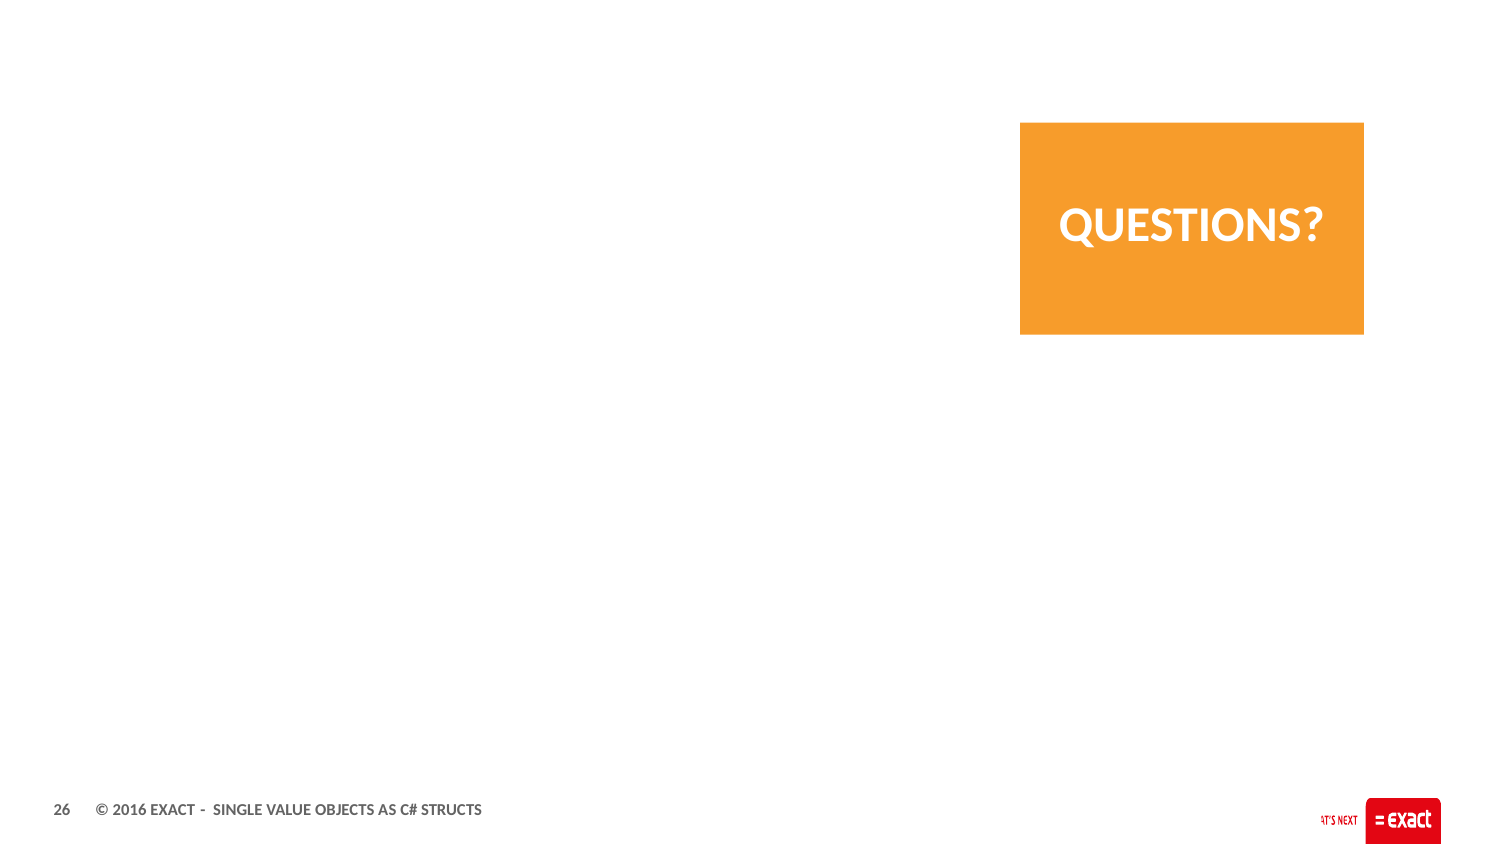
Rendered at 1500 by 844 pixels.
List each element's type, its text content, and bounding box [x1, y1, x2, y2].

text_box [38, 786, 96, 832]
title Questions? [1020, 122, 1364, 335]
text_box - Single Value Objects as C# structs [185, 786, 826, 832]
